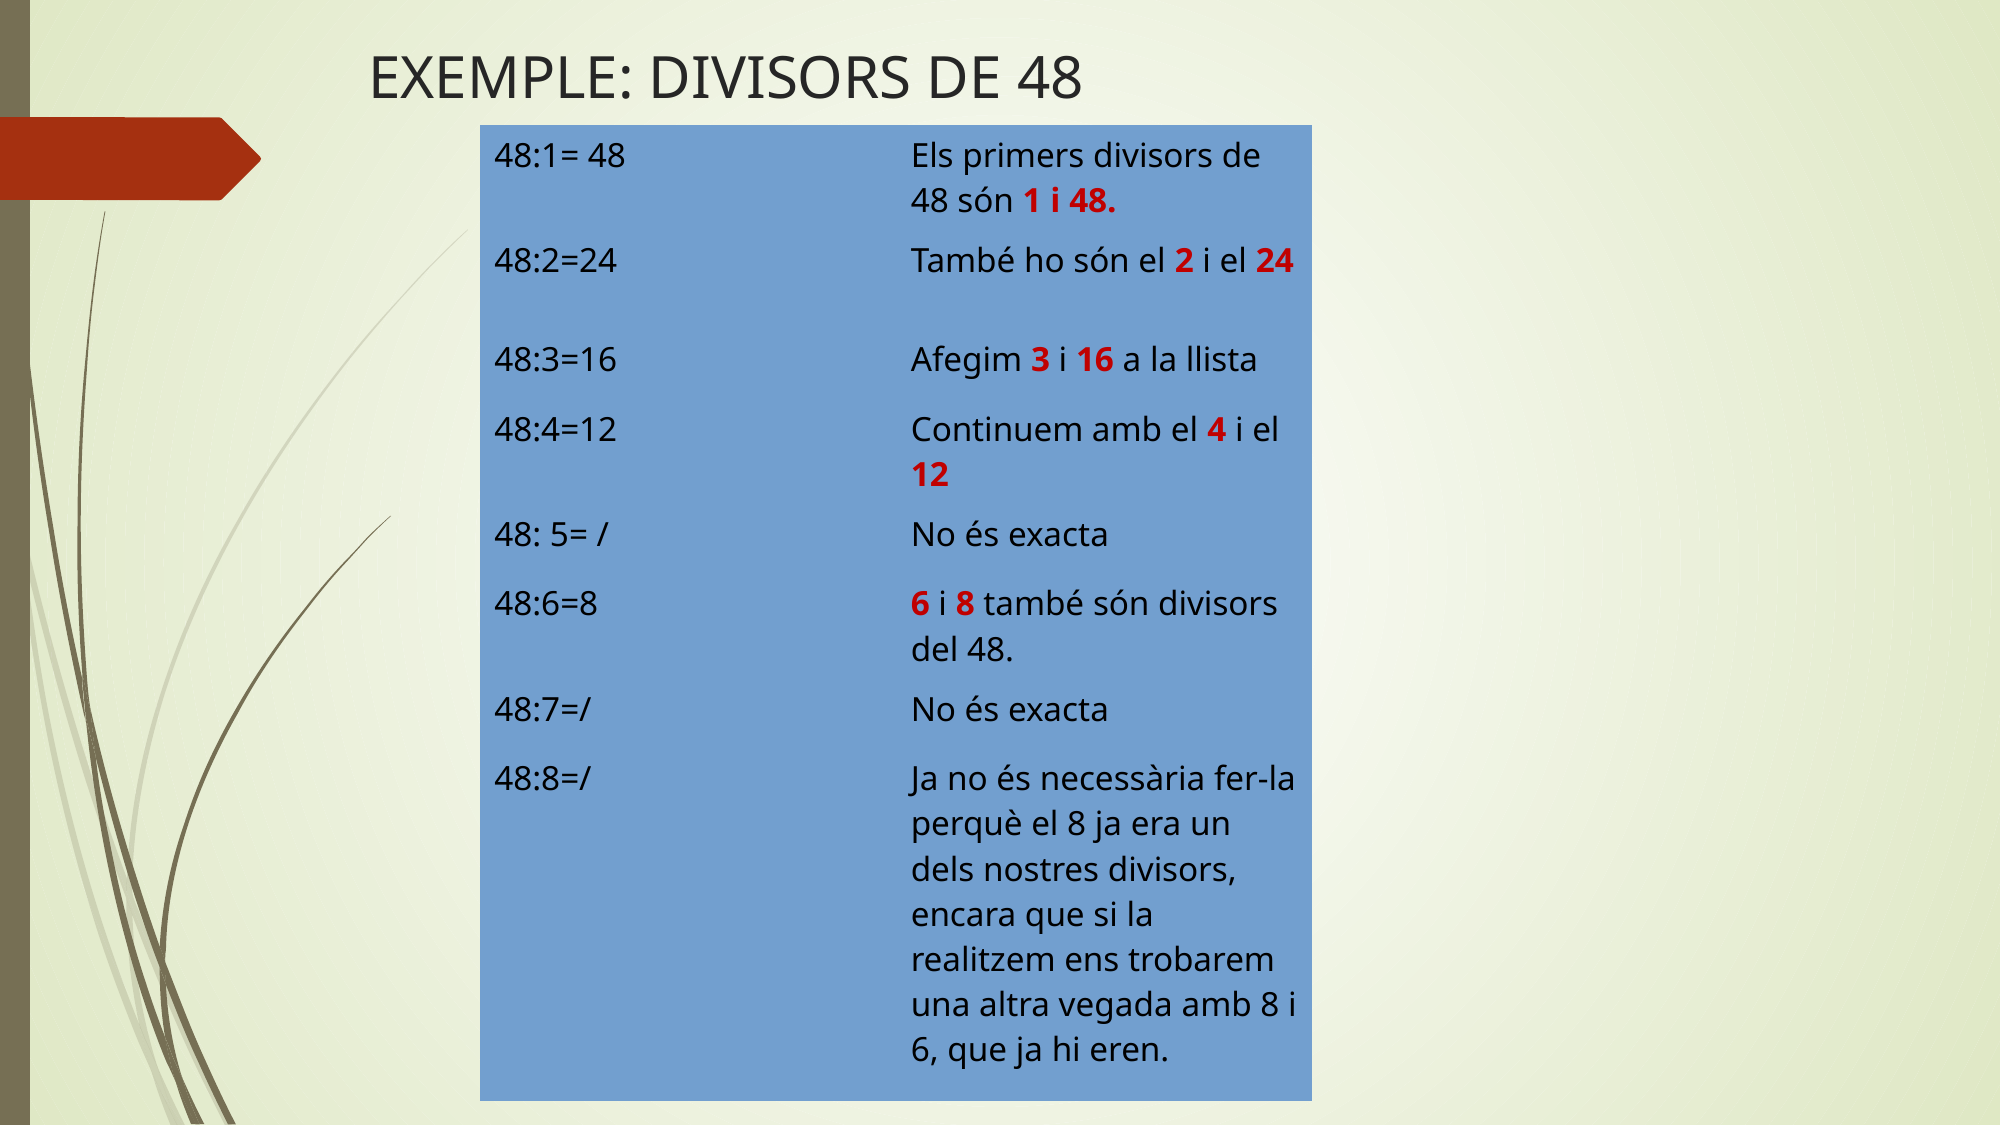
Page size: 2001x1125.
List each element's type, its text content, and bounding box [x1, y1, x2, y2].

table_cell Continuem amb el 4 i el 12 [896, 398, 1312, 504]
table_cell 48:2=24 [480, 230, 896, 329]
table_header 48:1= 48 [480, 125, 896, 230]
table_cell 48:6=8 [480, 573, 896, 678]
table_cell Afegim 3 i 16 a la llista [896, 329, 1312, 398]
table_cell 6 i 8 també són divisors del 48. [896, 573, 1312, 678]
table_cell No és exacta [896, 504, 1312, 573]
table_cell 48:8=/ [480, 748, 896, 1101]
table_cell 48:3=16 [480, 329, 896, 398]
table_header Els primers divisors de 48 són 1 i 48. [896, 125, 1312, 230]
table_cell Ja no és necessària fer-la perquè el 8 ja era un dels nostres divisors, encara que si la realitzem ens trobarem una altra vegada amb 8 i 6, que ja hi eren. [896, 748, 1312, 1101]
table_cell 48:4=12 [480, 398, 896, 504]
table_cell 48: 5= / [480, 504, 896, 573]
table_cell No és exacta [896, 678, 1312, 748]
title EXEMPLE: DIVISORS DE 48 [353, 33, 1816, 155]
table_cell 48:7=/ [480, 678, 896, 748]
table_cell També ho són el 2 i el 24 [896, 230, 1312, 329]
